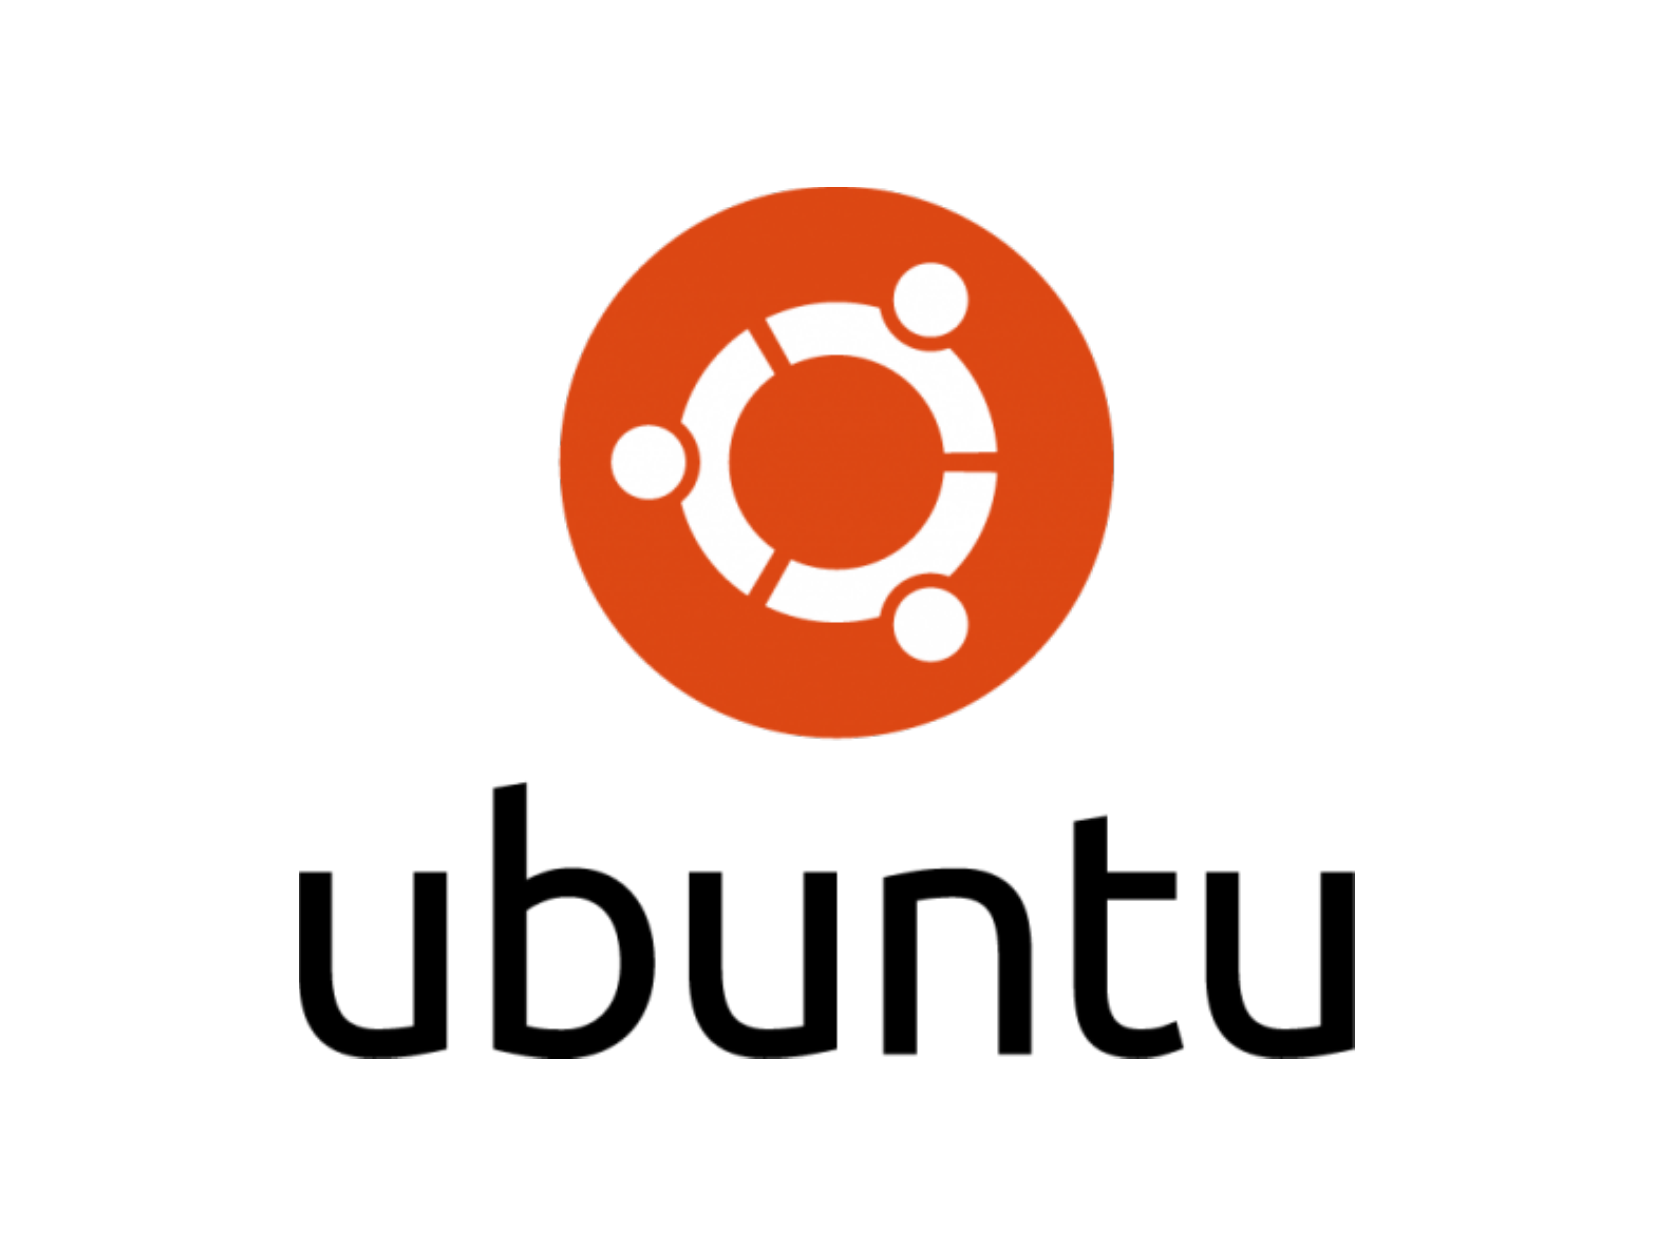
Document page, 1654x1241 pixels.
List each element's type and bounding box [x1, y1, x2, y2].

picture [299, 187, 1355, 1059]
